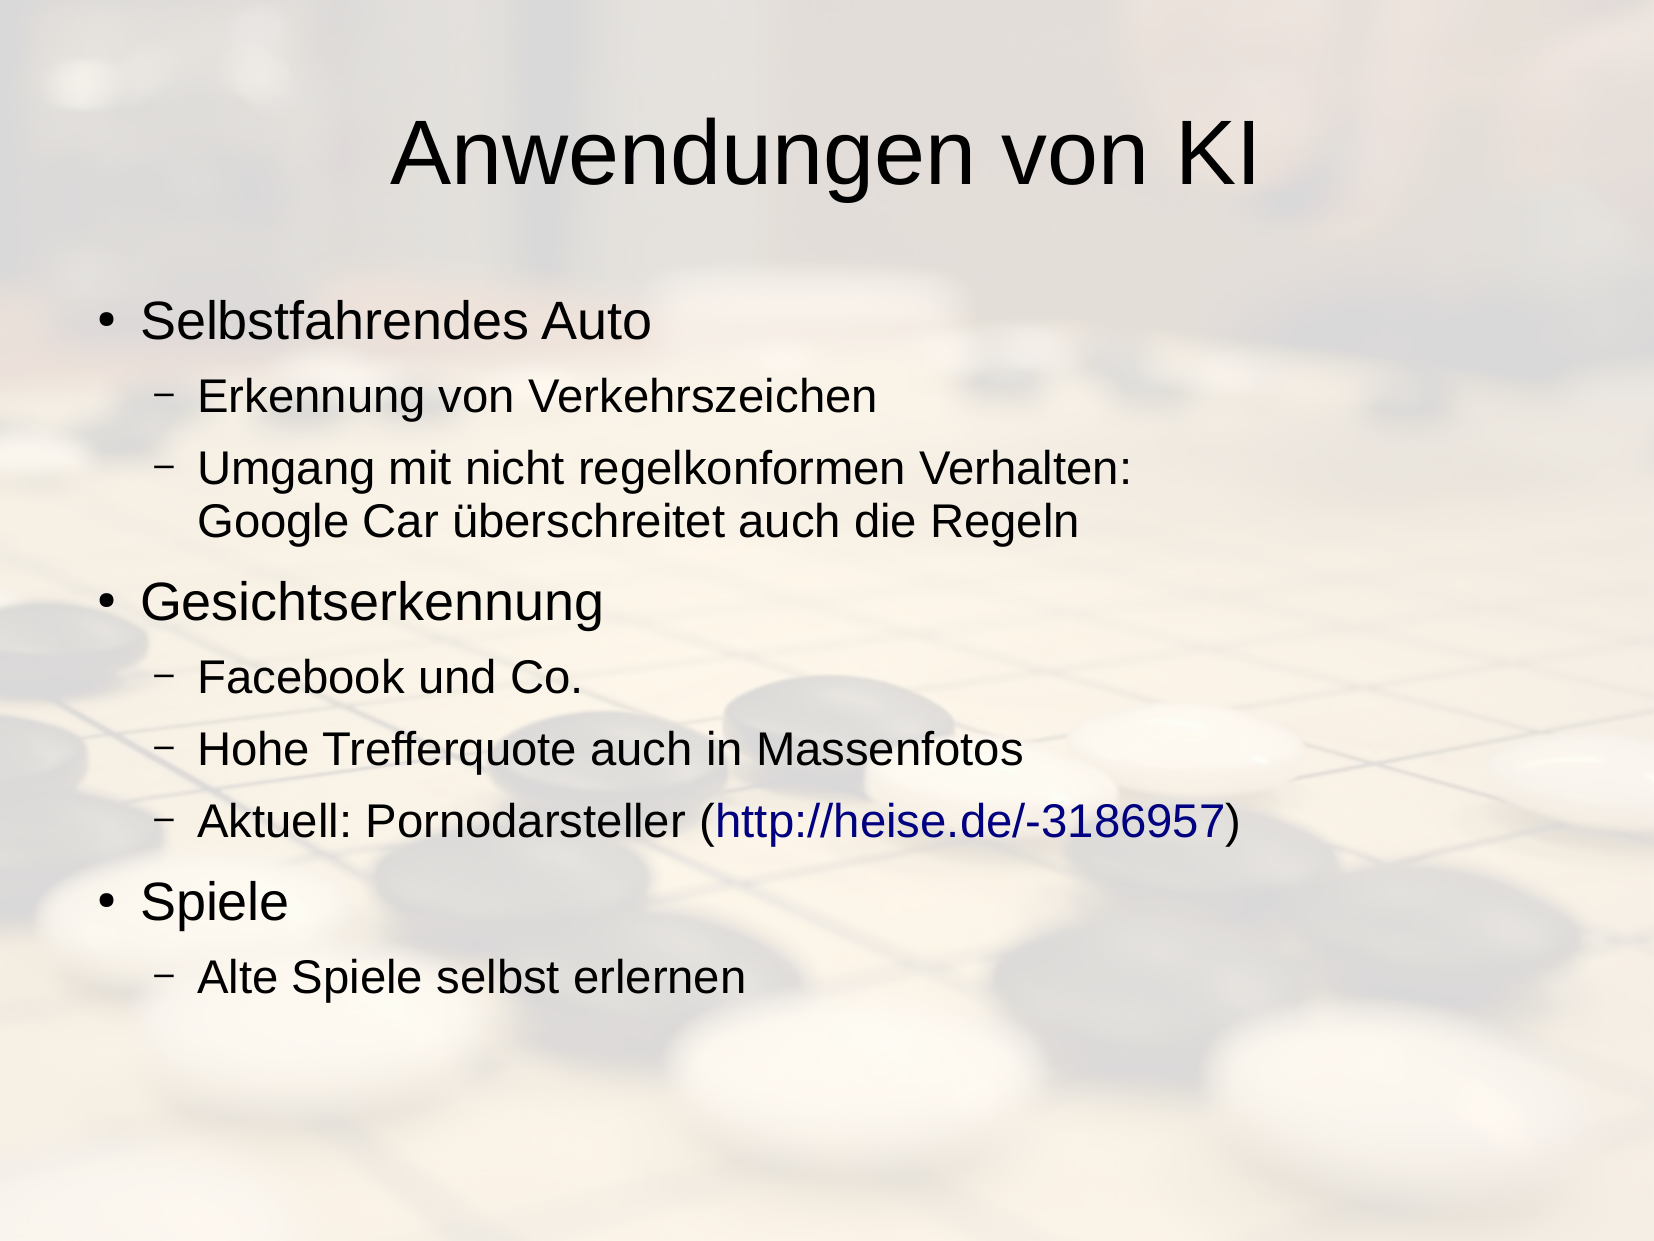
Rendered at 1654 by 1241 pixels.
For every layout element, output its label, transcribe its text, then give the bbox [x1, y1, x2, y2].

list Selbstfahrendes Auto Erkennung von Verkehrszeichen Umgang mit nicht regelkonformen Verhalten: Google Car überschreitet auch die Regeln Gesichtserkennung Facebook und Co. Hohe Trefferquote auch in Massenfotos Aktuell: Pornodarsteller (http://heise.de/-3186957) Spiele Alte Spiele selbst erlernen [82, 290, 1571, 1010]
title Anwendungen von KI [82, 49, 1571, 257]
